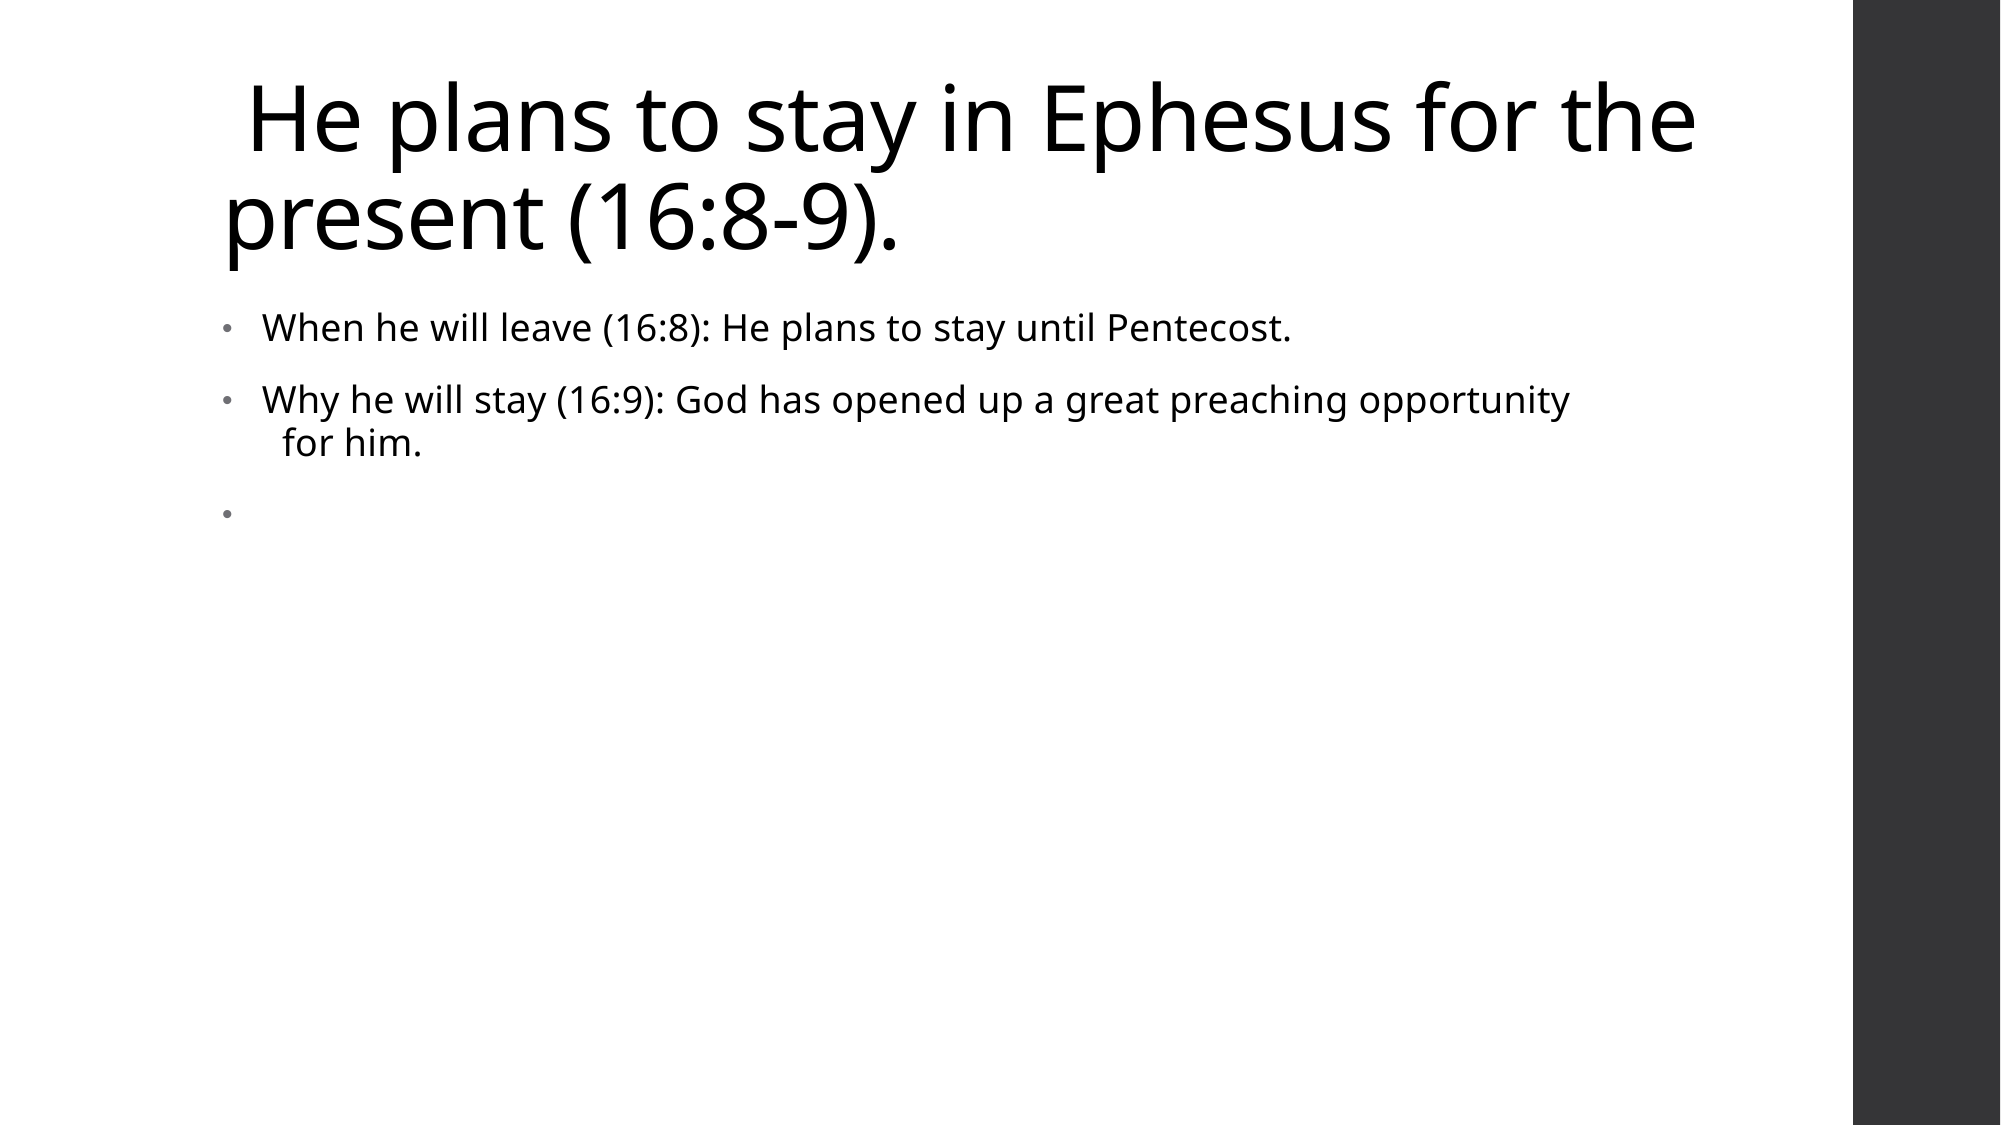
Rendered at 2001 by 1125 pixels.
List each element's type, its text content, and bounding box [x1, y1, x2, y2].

list When he will leave (16:8): He plans to stay until Pentecost. Why he will stay (16:9): God has opened up a great preaching opportunity for him. [206, 299, 1617, 1014]
title He plans to stay in Ephesus for the present (16:8-9). [206, 60, 1797, 278]
